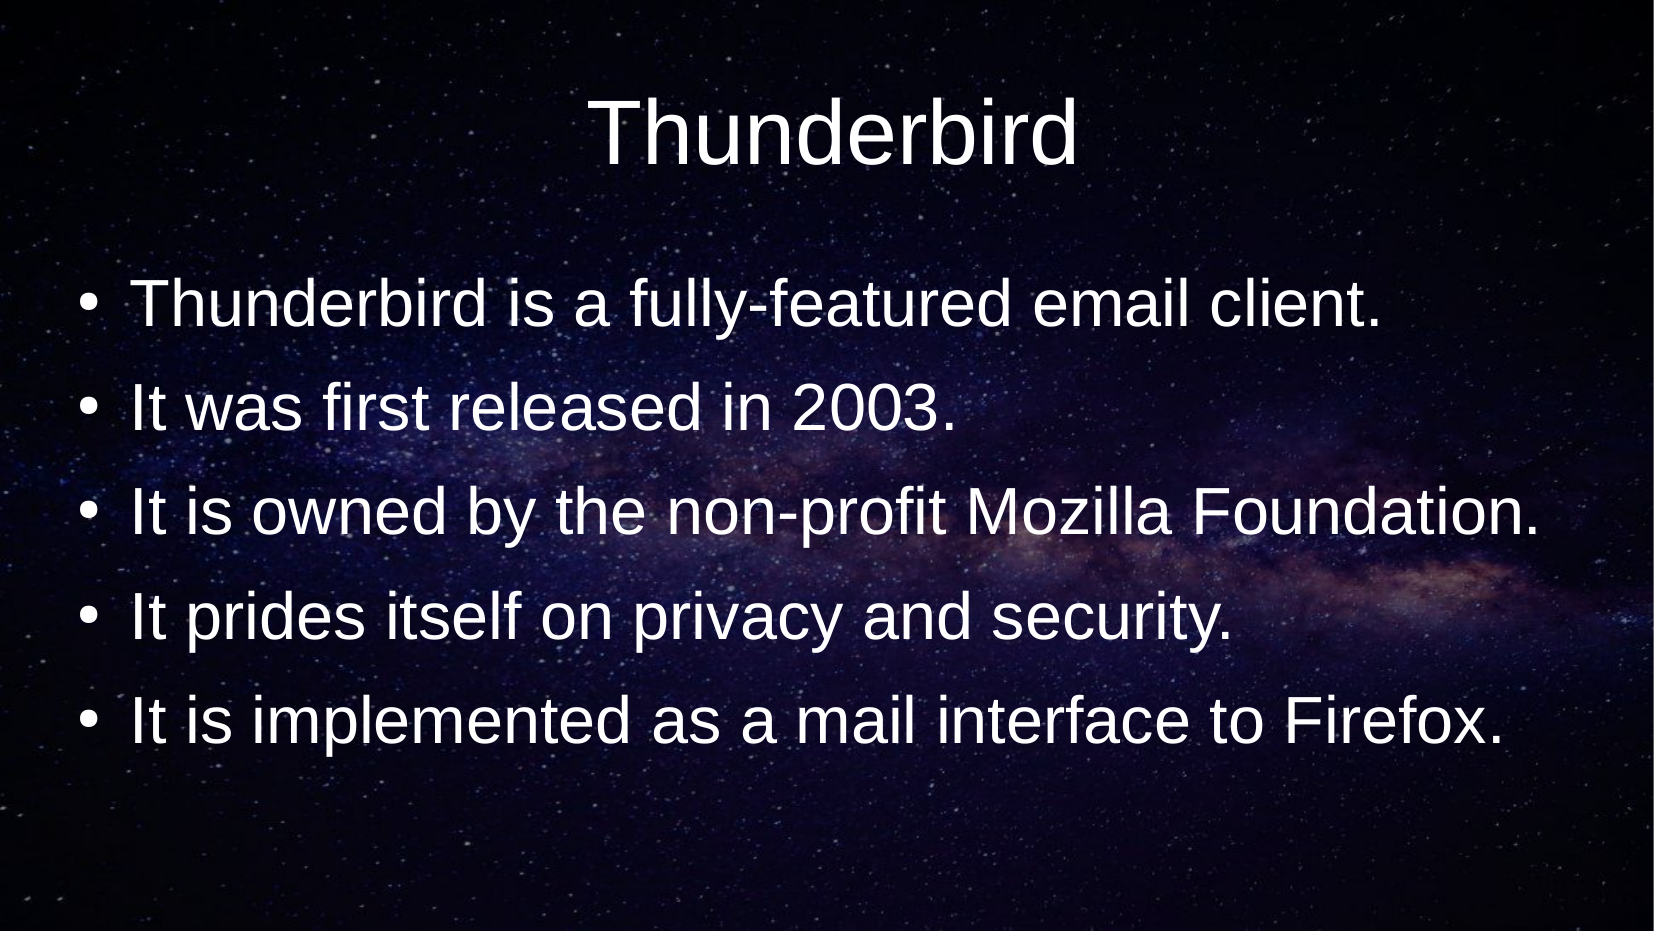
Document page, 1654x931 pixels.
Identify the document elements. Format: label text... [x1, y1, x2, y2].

picture [0, 0, 1654, 931]
list Thunderbird is a fully-featured email client. It was first released in 2003. It is owned by the non-profit Mozilla Foundation. It prides itself on privacy and security. It is implemented as a mail interface to Firefox. [59, 265, 1595, 857]
title Thunderbird [90, 55, 1579, 211]
